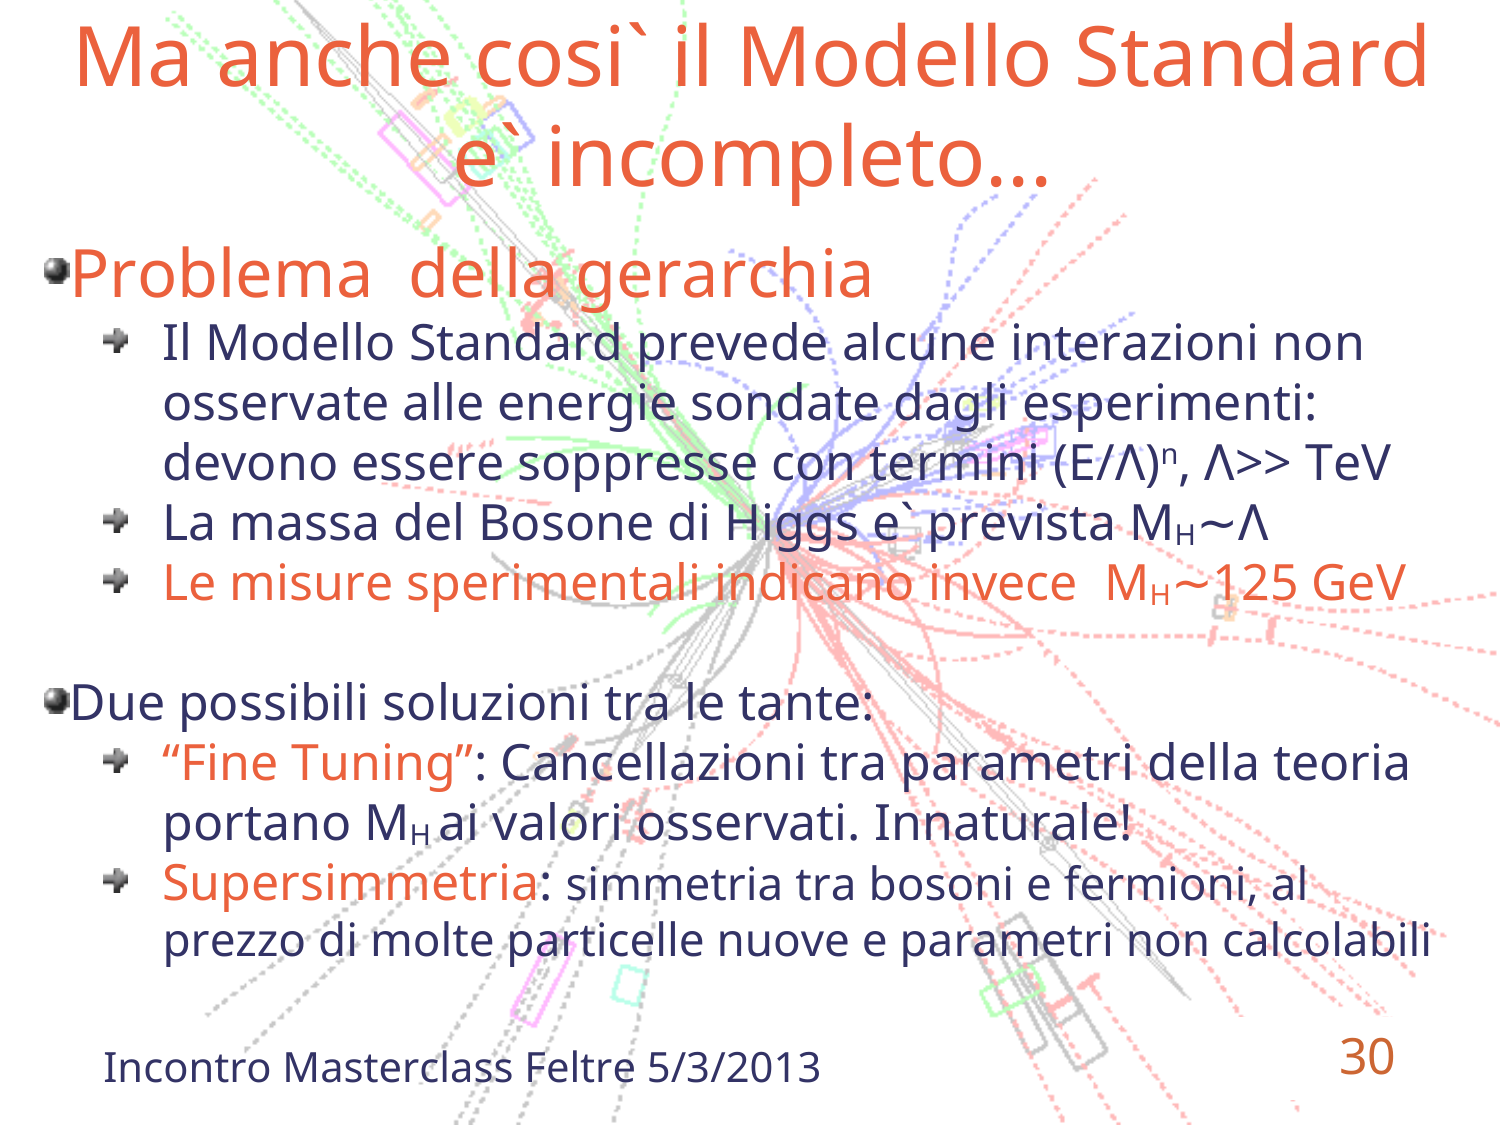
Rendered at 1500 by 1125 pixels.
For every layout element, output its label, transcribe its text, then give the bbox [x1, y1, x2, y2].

picture [0, 0, 1500, 1125]
text_box Problema della gerarchia Il Modello Standard prevede alcune interazioni non osservate alle energie sondate dagli esperimenti: devono essere soppresse con termini (E/Λ)n, Λ>> TeV La massa del Bosone di Higgs e` prevista MH∼Λ Le misure sperimentali indicano invece MH∼125 GeV Due possibili soluzioni tra le tante: “Fine Tuning”: Cancellazioni tra parametri della teoria portano MH ai valori osservati. Innaturale! Supersimmetria: simmetria tra bosoni e fermioni, al prezzo di molte particelle nuove e parametri non calcolabili [29, 223, 1477, 1084]
title Ma anche cosi` il Modello Standard e` incompleto... [29, 0, 1477, 212]
